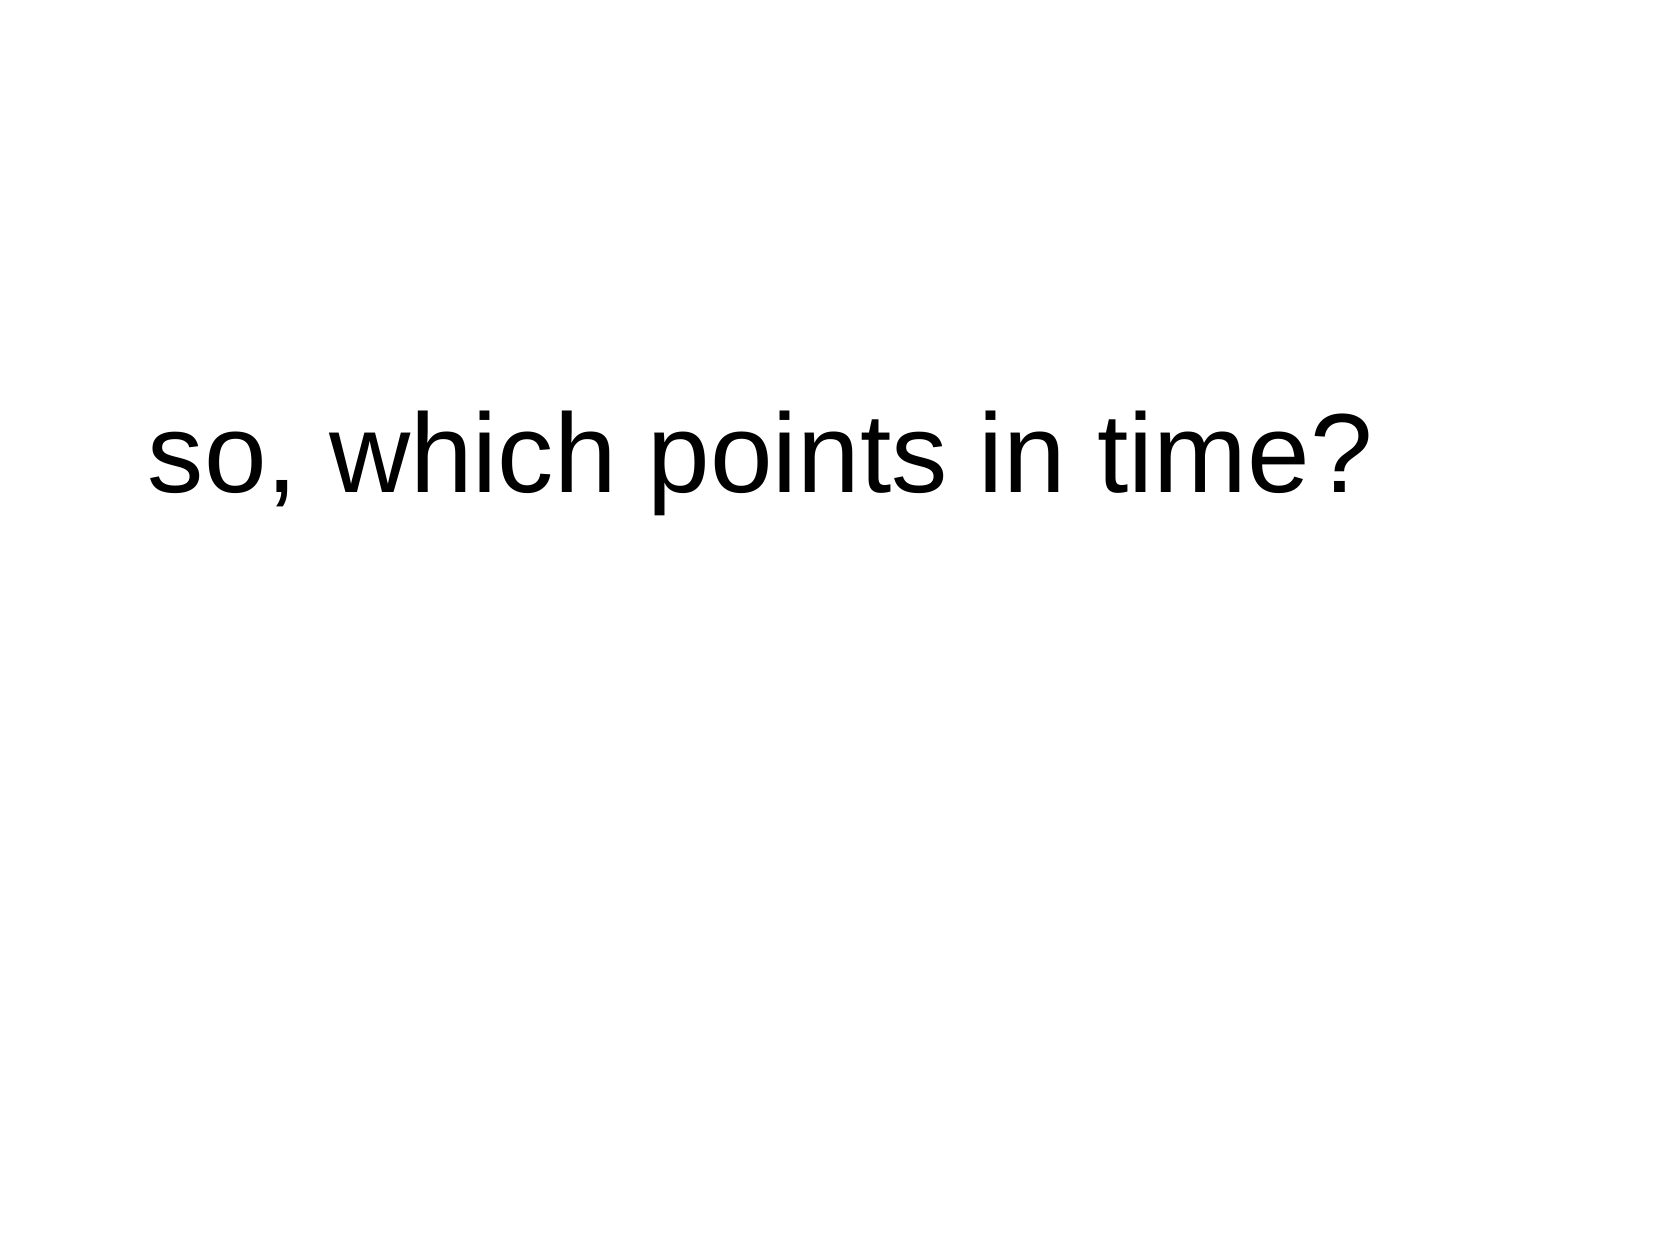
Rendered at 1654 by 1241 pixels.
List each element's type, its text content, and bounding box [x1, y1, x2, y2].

text_box so, which points in time? [133, 383, 1532, 530]
